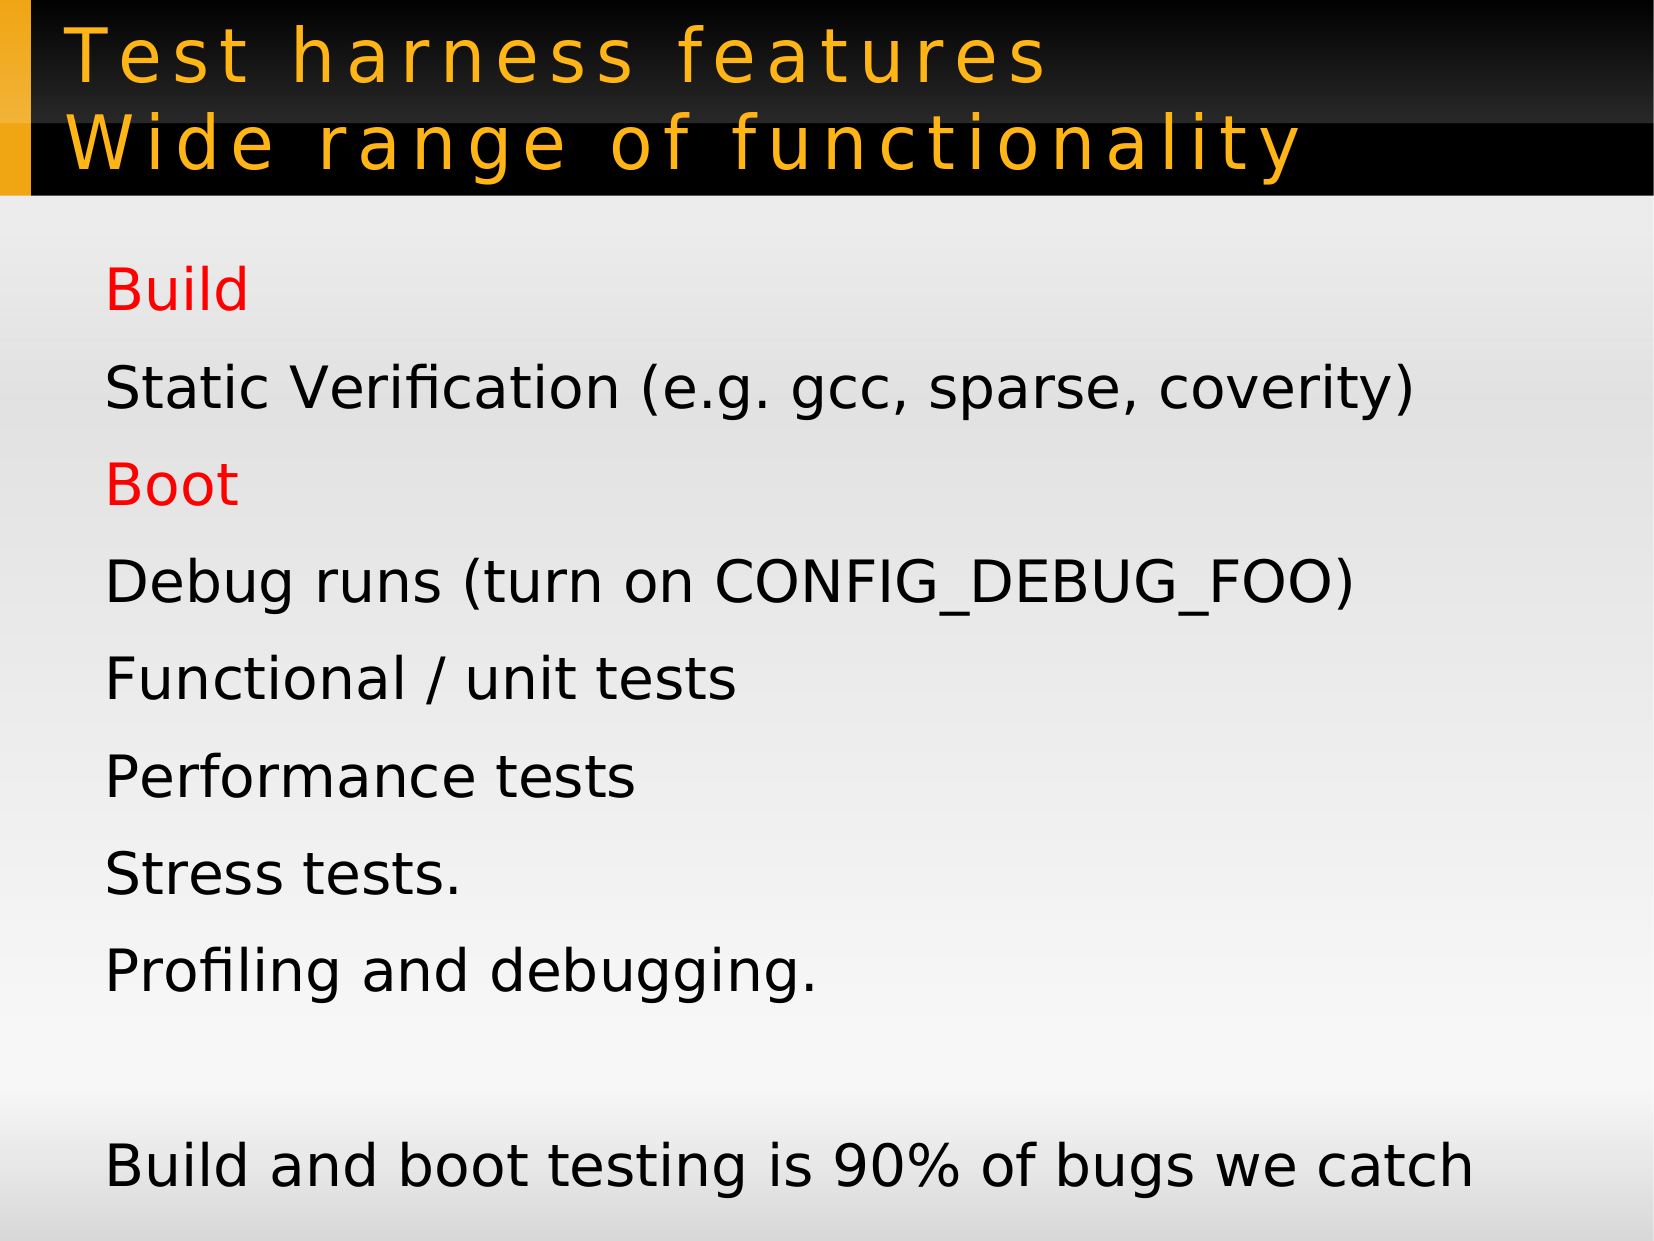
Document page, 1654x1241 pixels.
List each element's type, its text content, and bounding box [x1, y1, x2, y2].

picture [0, 0, 1654, 1241]
list Build Static Verification (e.g. gcc, sparse, coverity) Boot Debug runs (turn on CONFIG_DEBUG_FOO) Functional / unit tests Performance tests Stress tests. Profiling and debugging. Build and boot testing is 90% of bugs we catch [86, 256, 1576, 1201]
title Test harness features Wide range of functionality [64, 12, 1576, 188]
